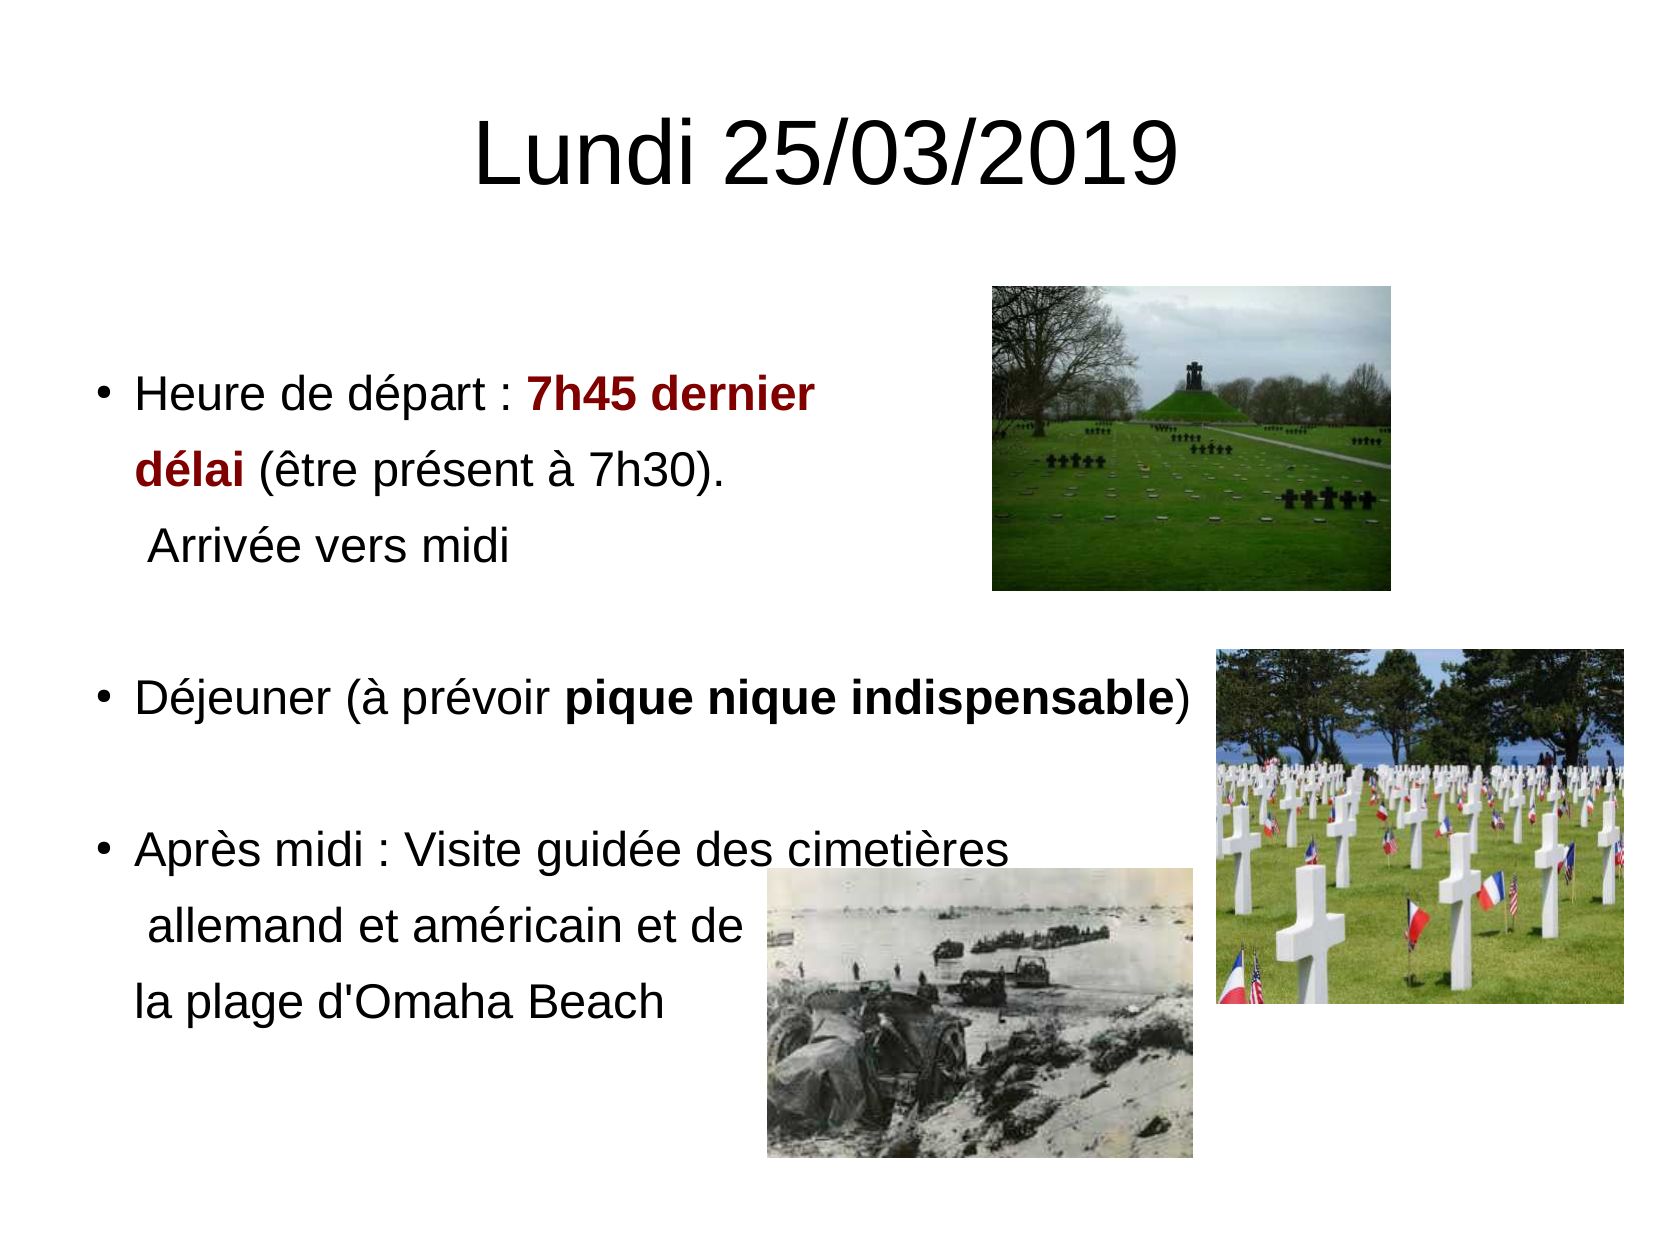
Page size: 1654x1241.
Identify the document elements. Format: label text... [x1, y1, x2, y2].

picture [992, 286, 1391, 591]
title Lundi 25/03/2019 [82, 49, 1571, 257]
list Heure de départ : 7h45 dernier délai (être présent à 7h30). Arrivée vers midi Déjeuner (à prévoir pique nique indispensable) Après midi : Visite guidée des cimetières allemand et américain et de la plage d'Omaha Beach [82, 290, 1571, 1109]
picture [767, 868, 1193, 1158]
picture [1216, 649, 1624, 1004]
